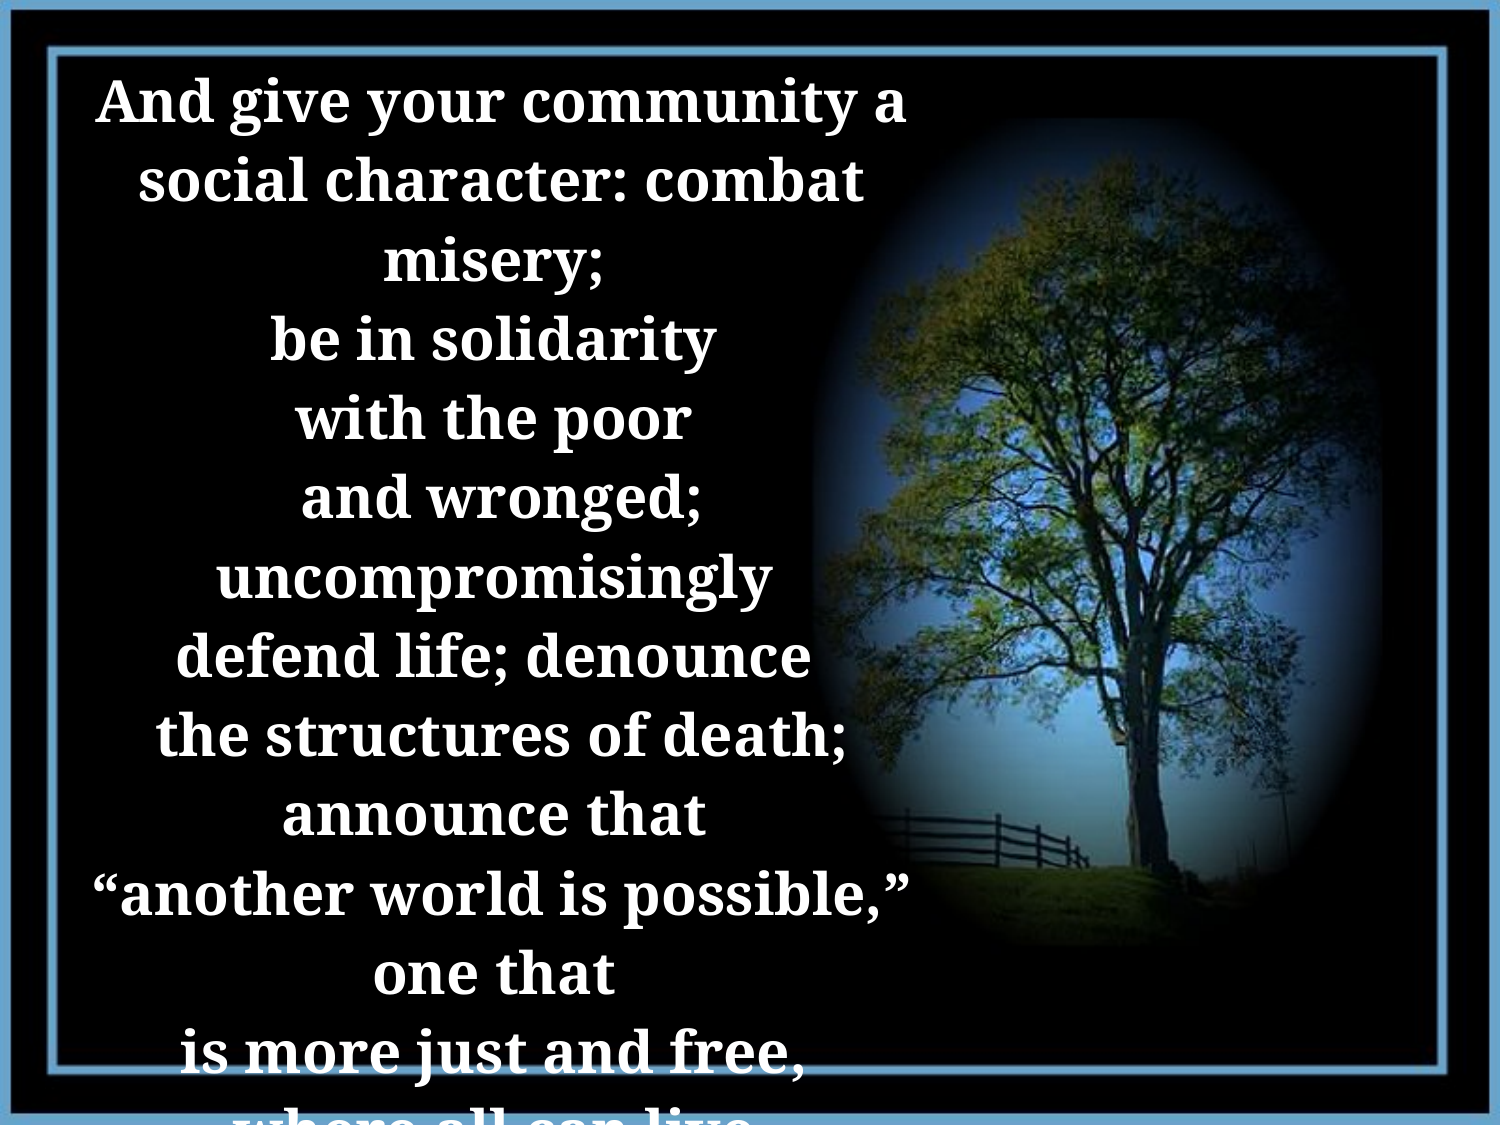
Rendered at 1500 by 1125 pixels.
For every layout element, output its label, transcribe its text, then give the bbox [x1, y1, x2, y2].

picture [0, 0, 1500, 1125]
text_box And give your community a social character: combat misery; be in solidarity with the poor and wronged; uncompromisingly defend life; denounce the structures of death; announce that “another world is possible,” one that is more just and free, where all can live with dignity and joy. [58, 52, 945, 1125]
